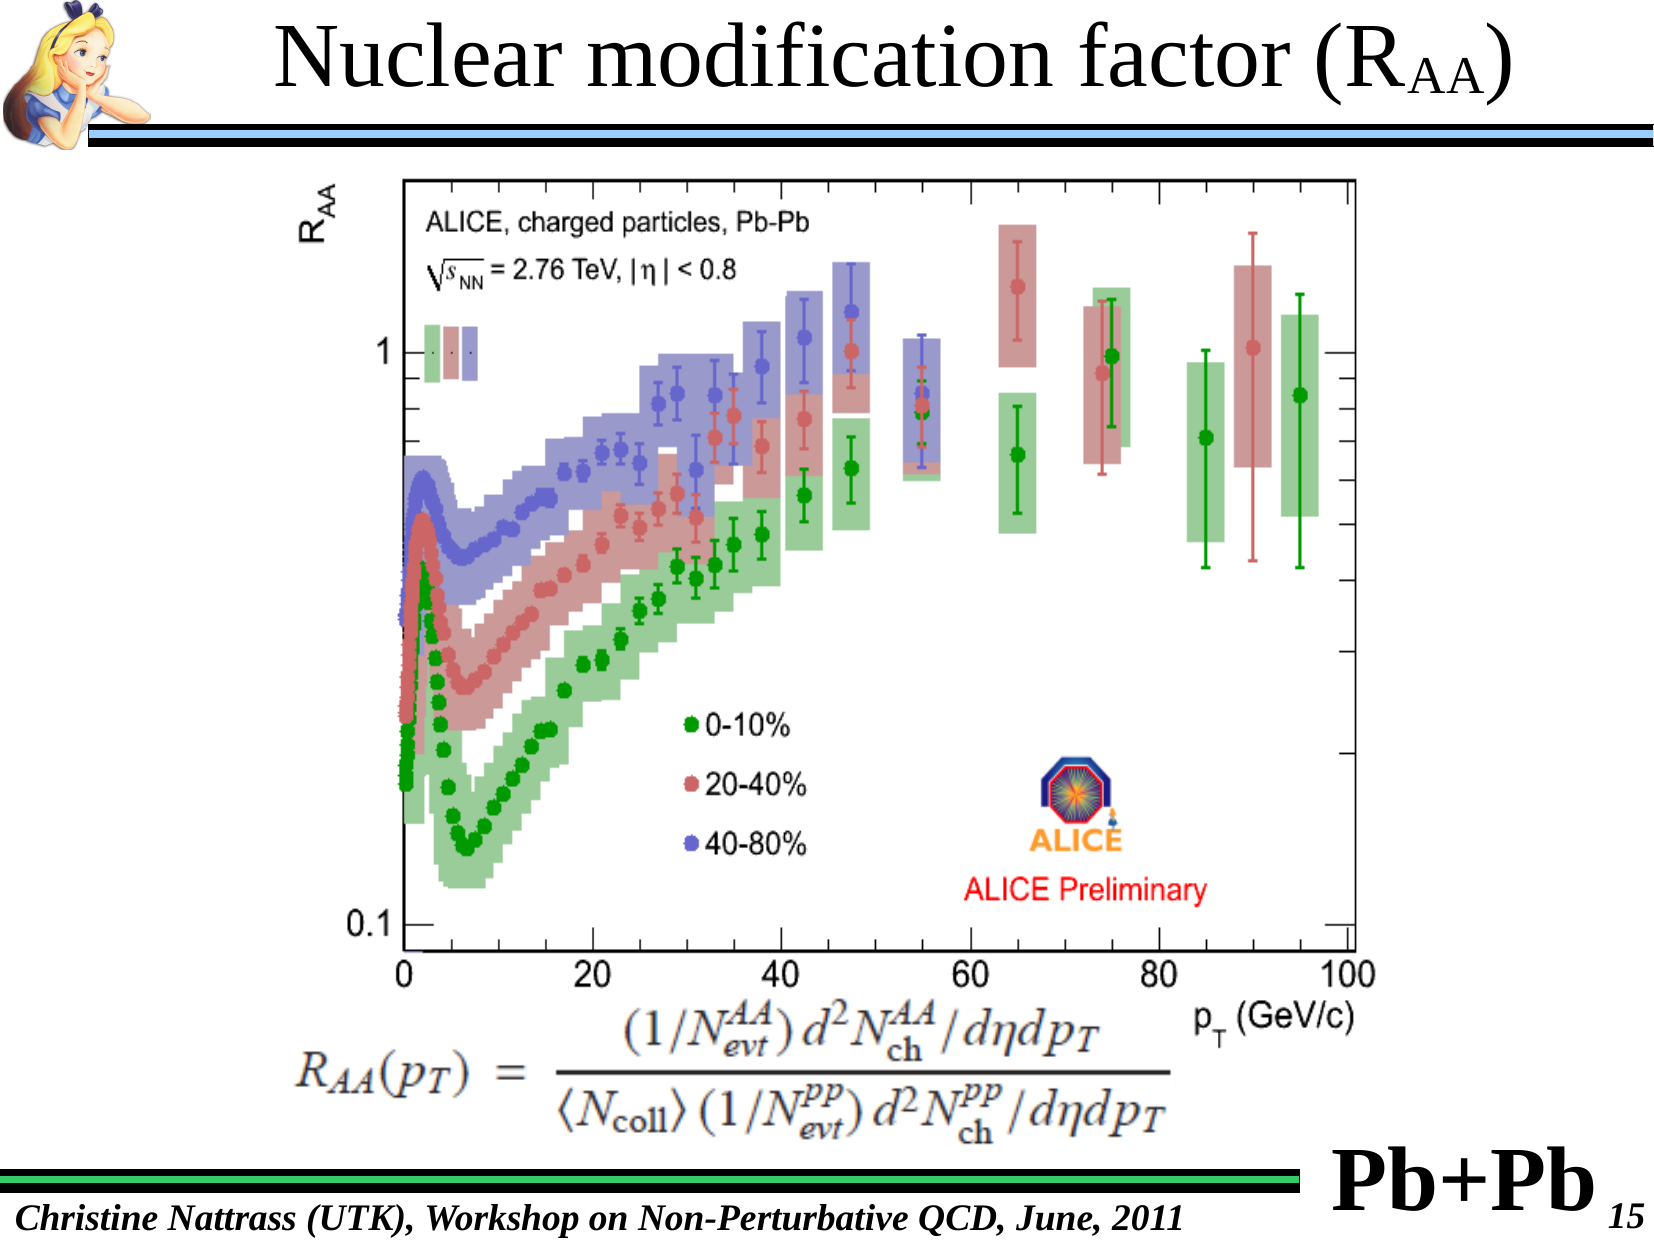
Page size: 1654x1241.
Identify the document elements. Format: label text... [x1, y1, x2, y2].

title Nuclear modification factor (RAA) [181, 0, 1607, 107]
text_box Pb+Pb [1312, 1121, 1613, 1238]
picture [283, 164, 1388, 1163]
picture [3, 0, 151, 150]
